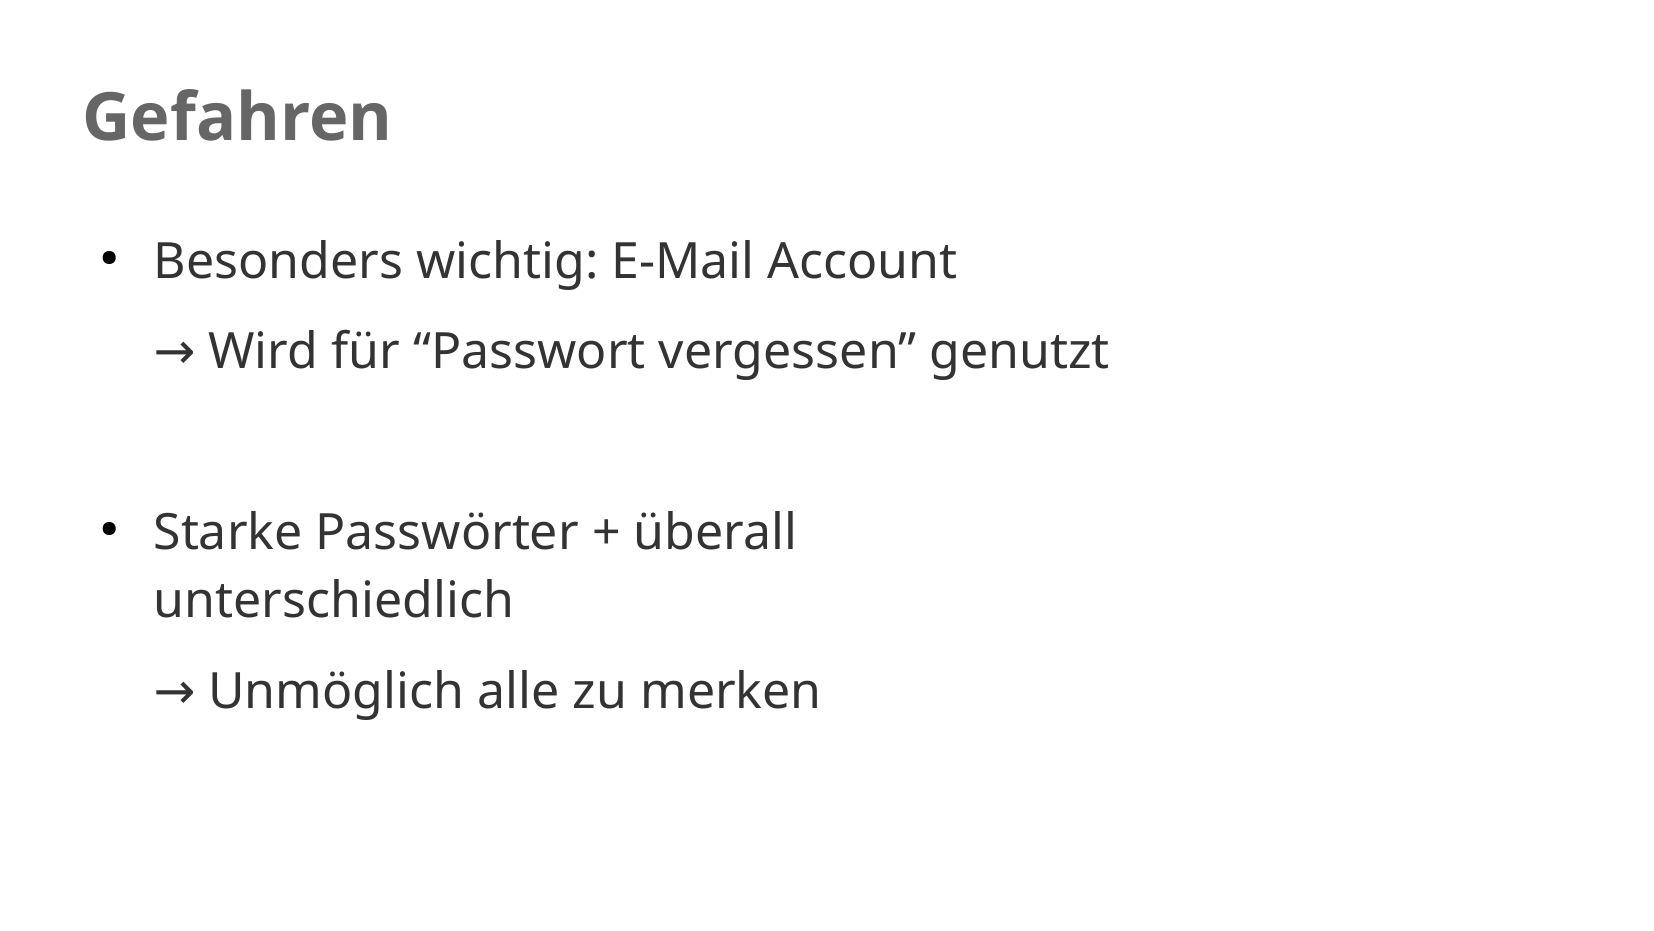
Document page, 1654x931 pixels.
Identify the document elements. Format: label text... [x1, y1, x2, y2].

list Besonders wichtig: E-Mail Account → Wird für “Passwort vergessen” genutzt Starke Passwörter + überall unterschiedlich → Unmöglich alle zu merken [82, 225, 1126, 758]
title Gefahren [82, 37, 1571, 193]
